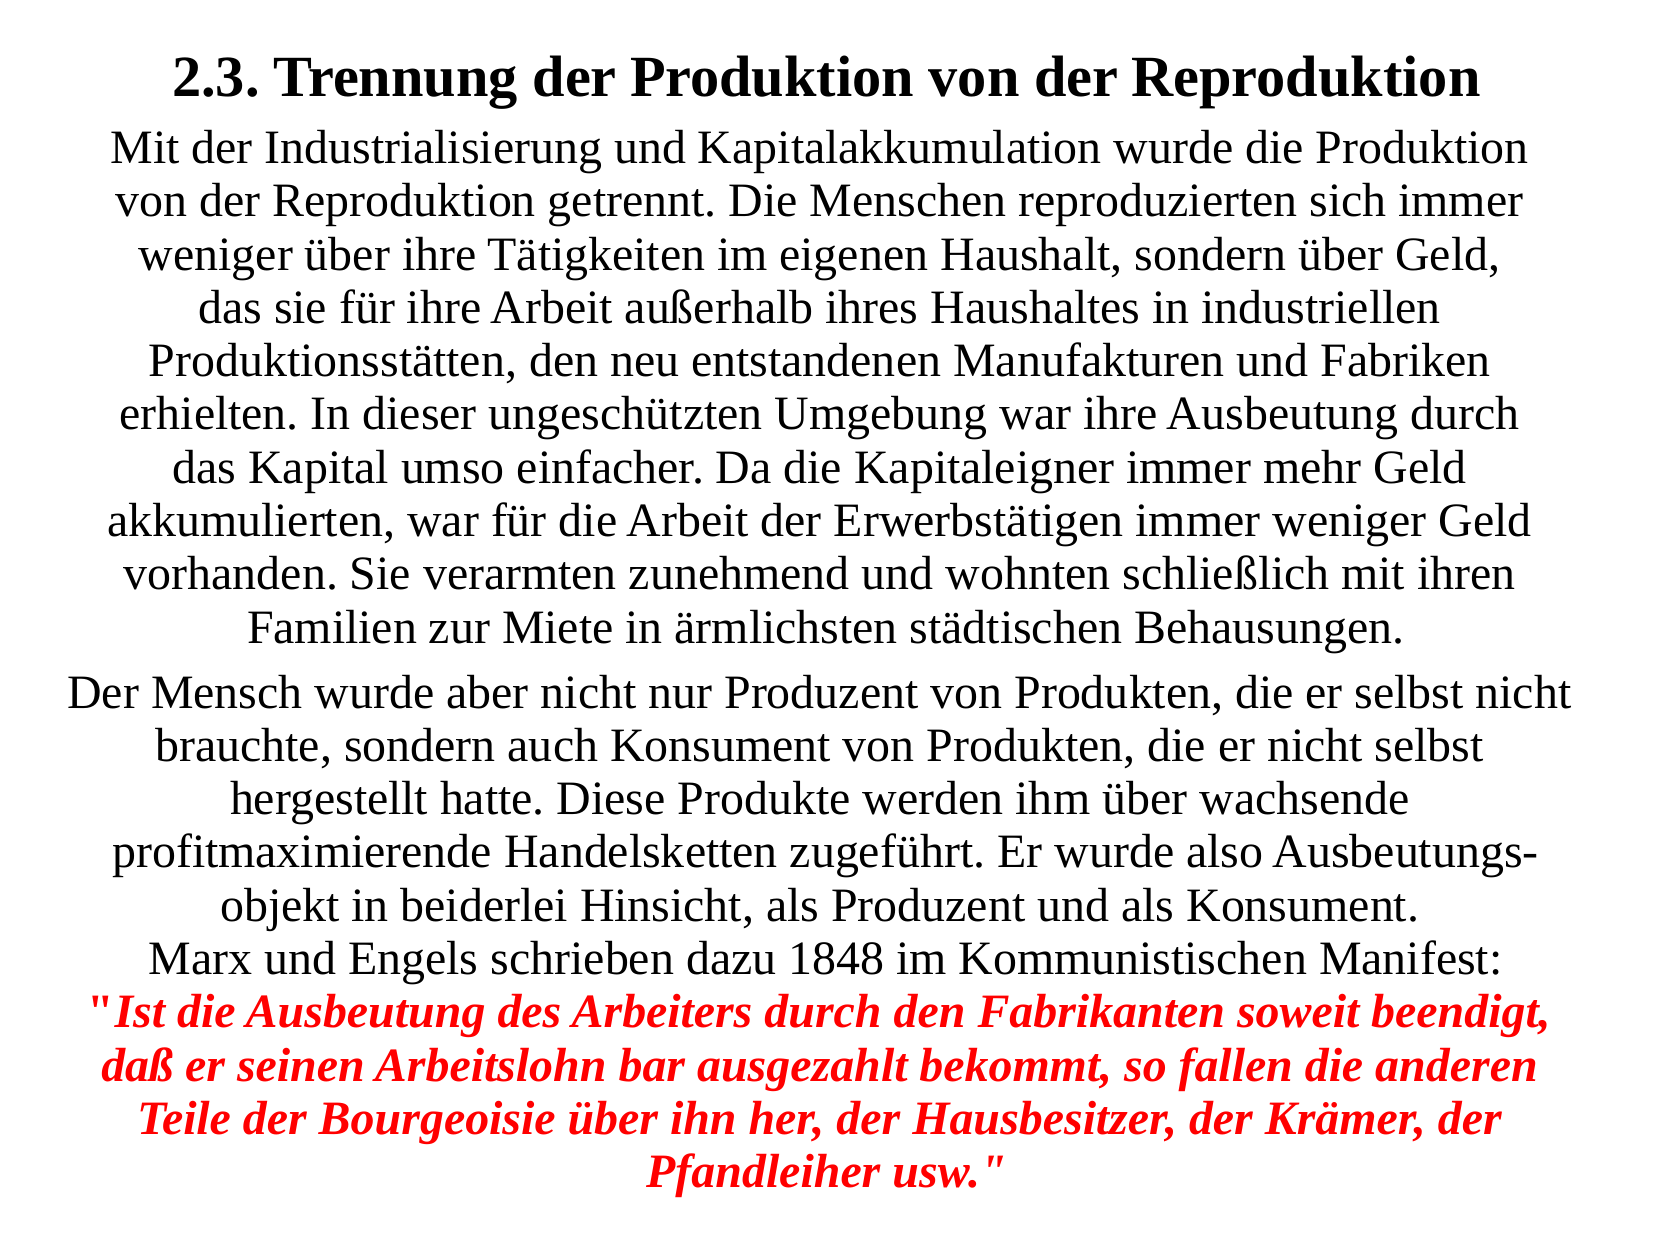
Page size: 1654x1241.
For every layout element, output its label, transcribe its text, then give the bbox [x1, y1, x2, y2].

text_box 2.3. Trennung der Produktion von der Reproduktion Mit der Industrialisierung und Kapitalakkumulation wurde die Produktion von der Reproduktion getrennt. Die Menschen reproduzierten sich immer weniger über ihre Tätigkeiten im eigenen Haushalt, sondern über Geld, das sie für ihre Arbeit außerhalb ihres Haushaltes in industriellen Produktionsstätten, den neu entstandenen Manufakturen und Fabriken erhielten. In dieser ungeschützten Umgebung war ihre Ausbeutung durch das Kapital umso einfacher. Da die Kapitaleigner immer mehr Geld akkumulierten, war für die Arbeit der Erwerbstätigen immer weniger Geld vorhanden. Sie verarmten zunehmend und wohnten schließlich mit ihren Familien zur Miete in ärmlichsten städtischen Behausungen. Der Mensch wurde aber nicht nur Produzent von Produkten, die er selbst nicht brauchte, sondern auch Konsument von Produkten, die er nicht selbst hergestellt hatte. Diese Produkte werden ihm über wachsende profitmaximierende Handelsketten zugeführt. Er wurde also Ausbeutungs- objekt in beiderlei Hinsicht, als Produzent und als Konsument. Marx und Engels schrieben dazu 1848 im Kommunistischen Manifest: "Ist die Ausbeutung des Arbeiters durch den Fabrikanten soweit beendigt, daß er seinen Arbeitslohn bar ausgezahlt bekommt, so fallen die anderen Teile der Bourgeoisie über ihn her, der Hausbesitzer, der Krämer, der Pfandleiher usw." [52, 37, 1602, 1206]
